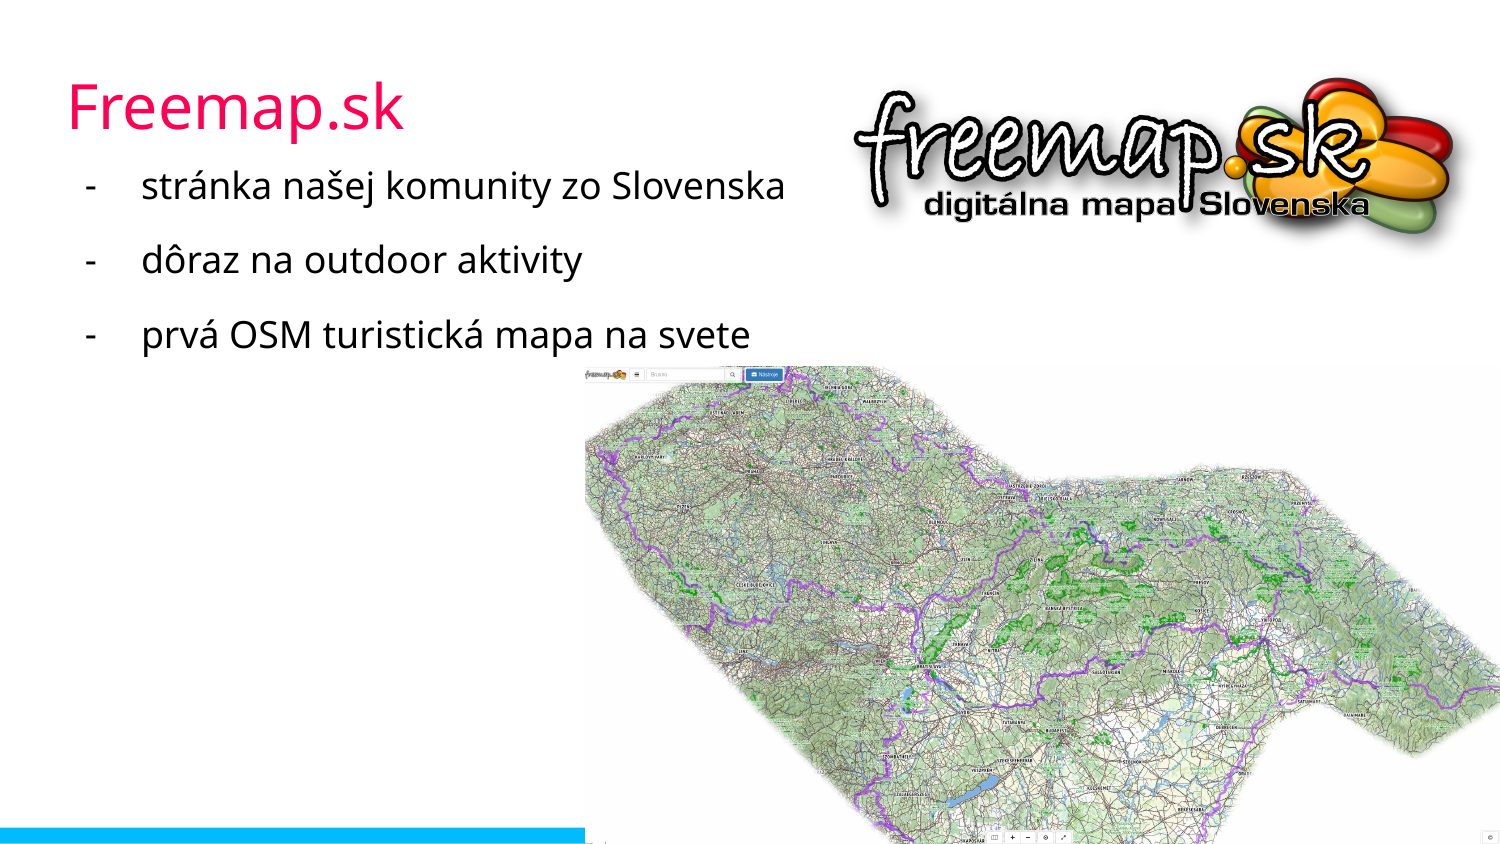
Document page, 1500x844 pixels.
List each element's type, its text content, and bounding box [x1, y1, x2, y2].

title Freemap.sk [51, 51, 1449, 146]
picture [838, 62, 1484, 265]
list stránka našej komunity zo Slovenska dôraz na outdoor aktivity prvá OSM turistická mapa na svete [51, 146, 1449, 697]
picture [585, 366, 1500, 844]
